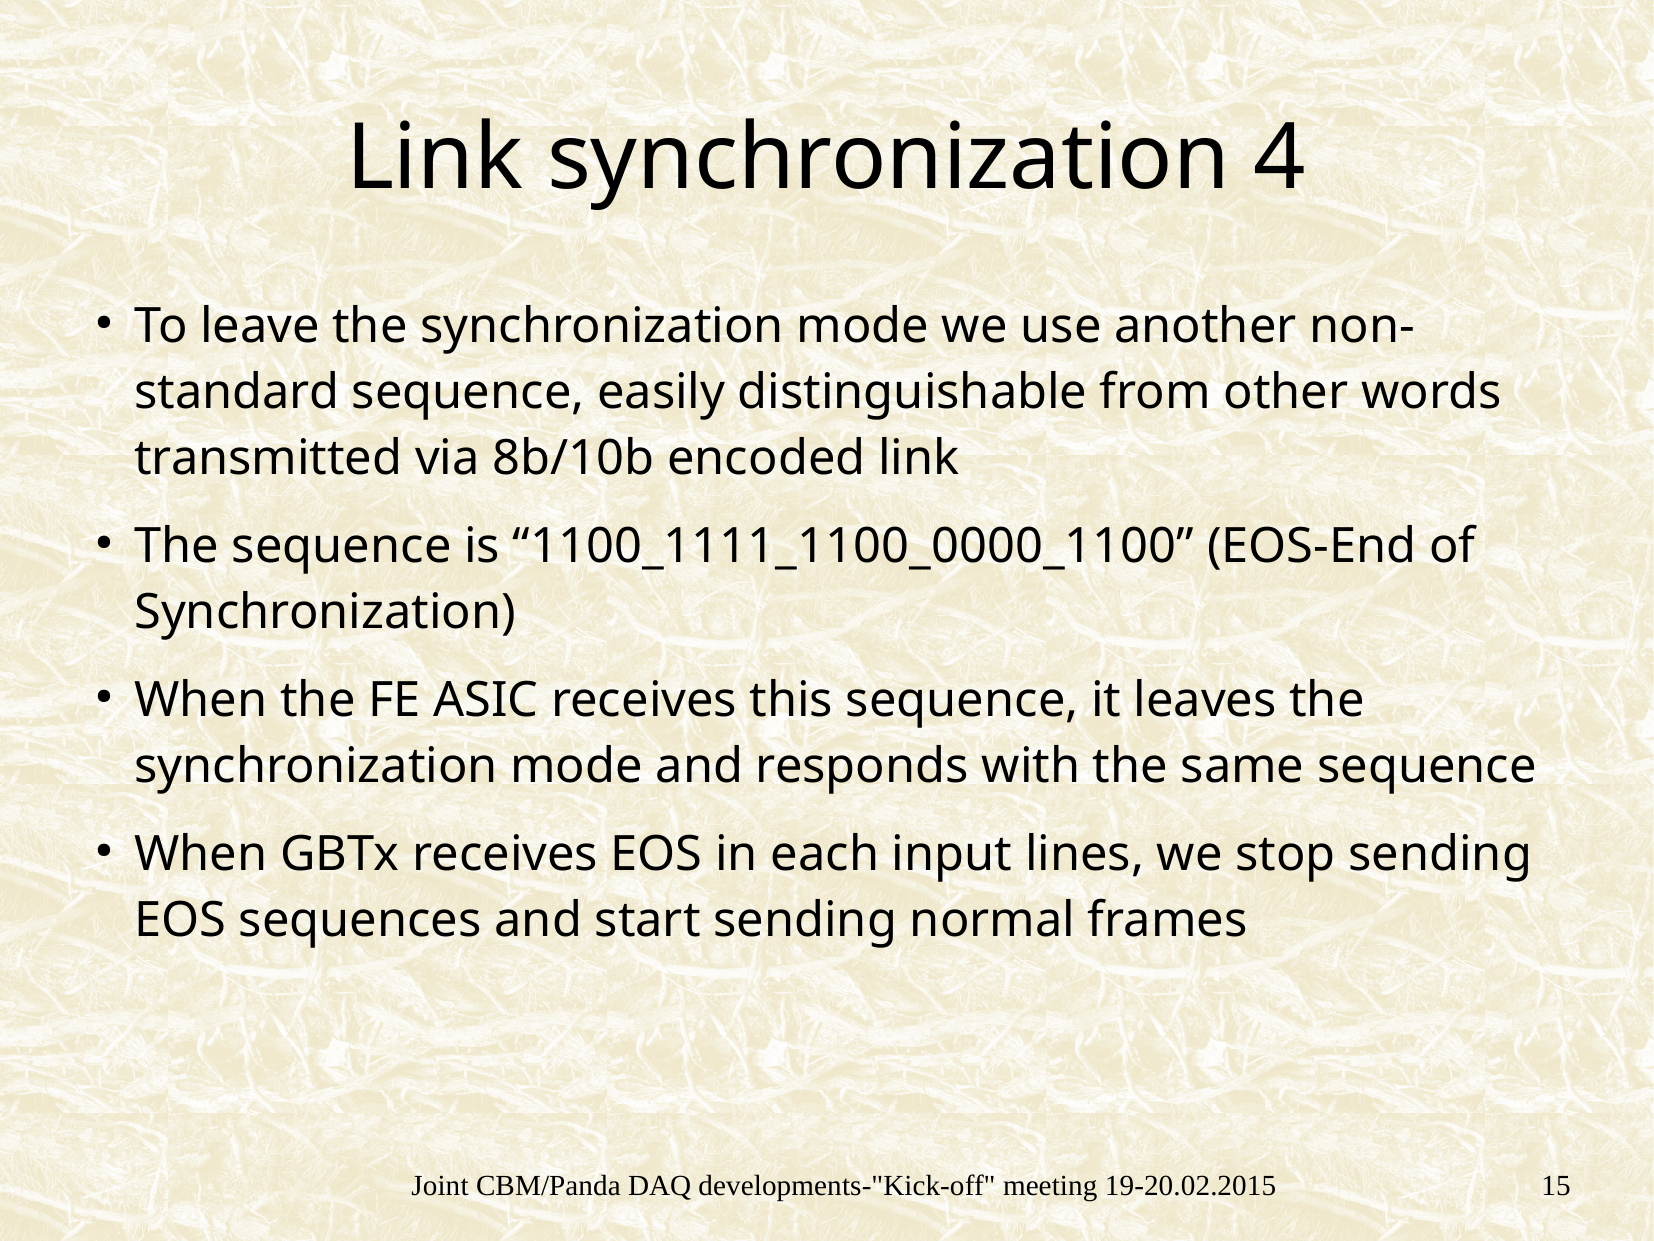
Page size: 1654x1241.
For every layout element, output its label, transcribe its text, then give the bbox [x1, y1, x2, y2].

title Link synchronization 4 [82, 49, 1571, 257]
list To leave the synchronization mode we use another non-standard sequence, easily distinguishable from other words transmitted via 8b/10b encoded link The sequence is “1100_1111_1100_0000_1100” (EOS-End of Synchronization) When the FE ASIC receives this sequence, it leaves the synchronization mode and responds with the same sequence When GBTx receives EOS in each input lines, we stop sending EOS sequences and start sending normal frames [82, 290, 1538, 1010]
picture [0, 0, 1654, 1241]
